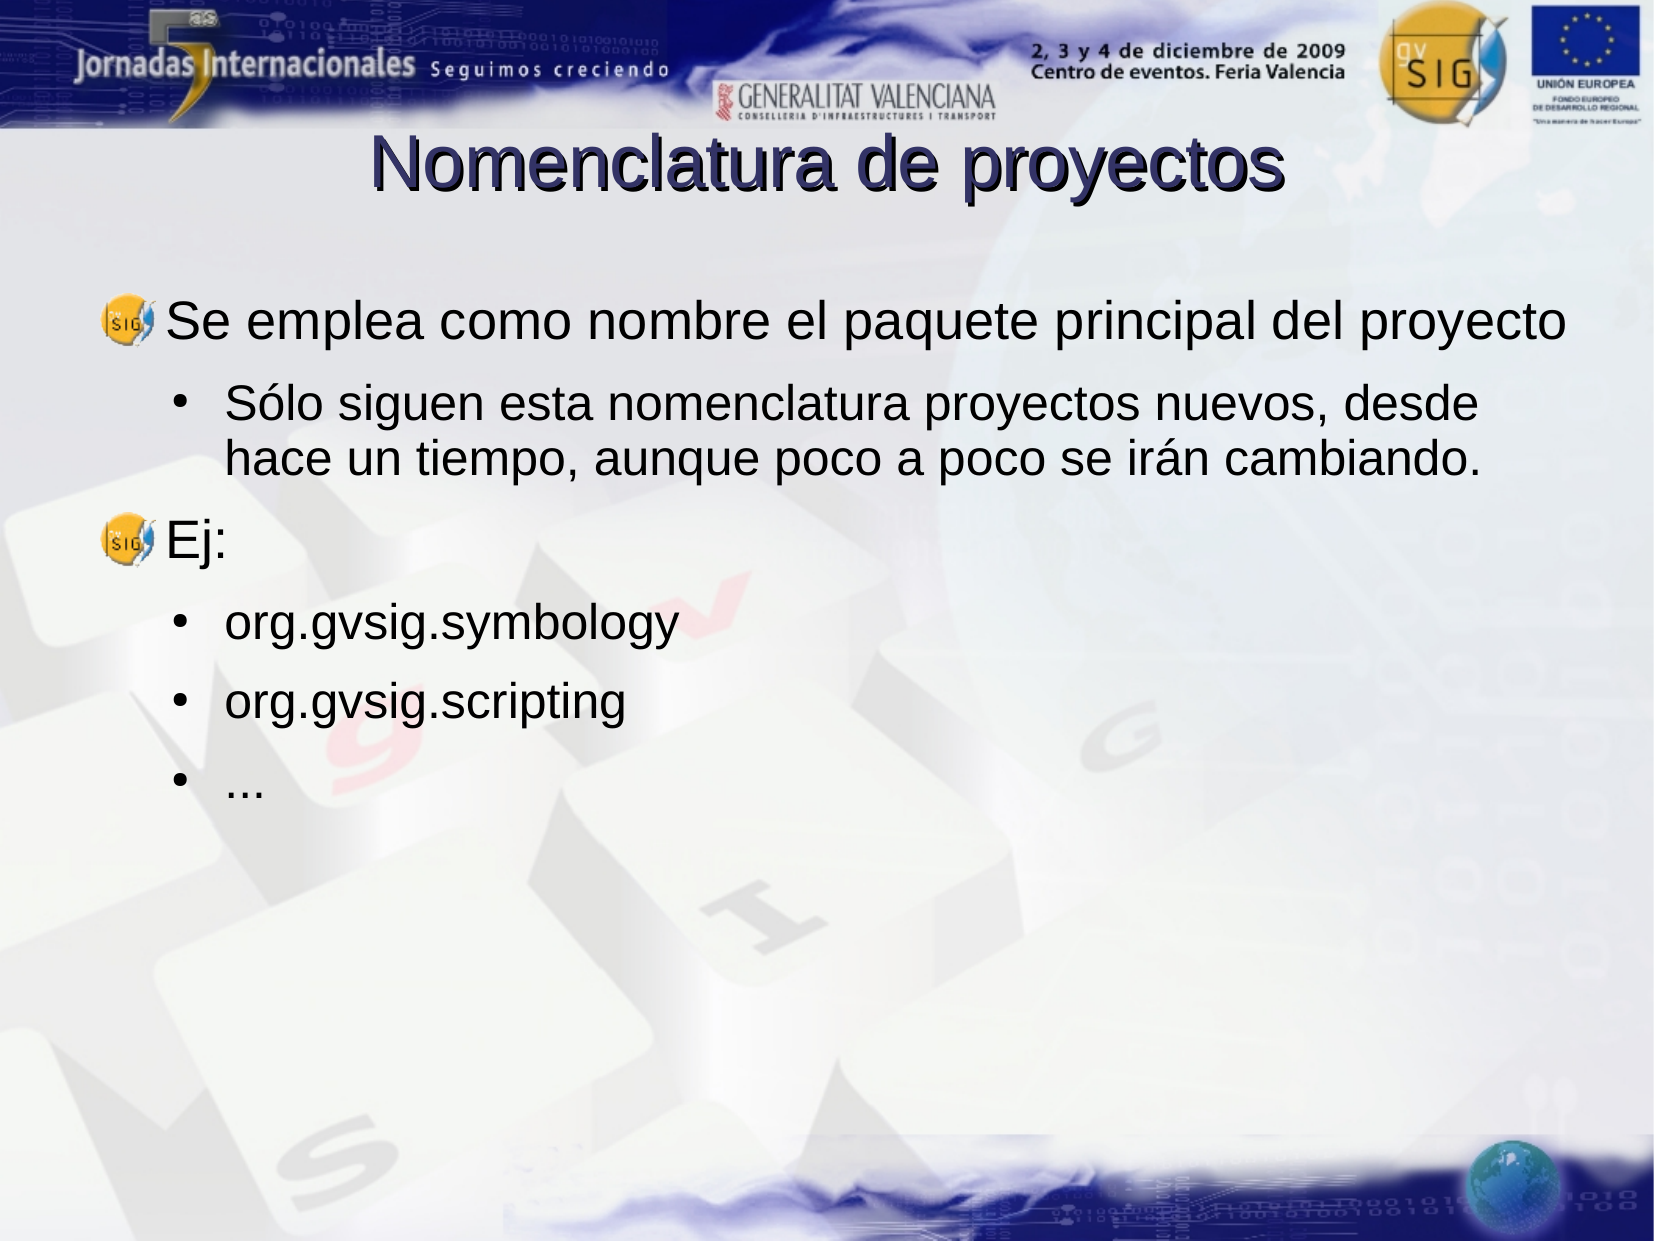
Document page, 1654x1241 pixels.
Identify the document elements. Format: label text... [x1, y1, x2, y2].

title Nomenclatura de proyectos [82, 47, 1571, 258]
list Se emplea como nombre el paquete principal del proyecto Sólo siguen esta nomenclatura proyectos nuevos, desde hace un tiempo, aunque poco a poco se irán cambiando. Ej: org.gvsig.symbology org.gvsig.scripting ... [82, 290, 1571, 1109]
picture [0, 0, 1654, 1241]
